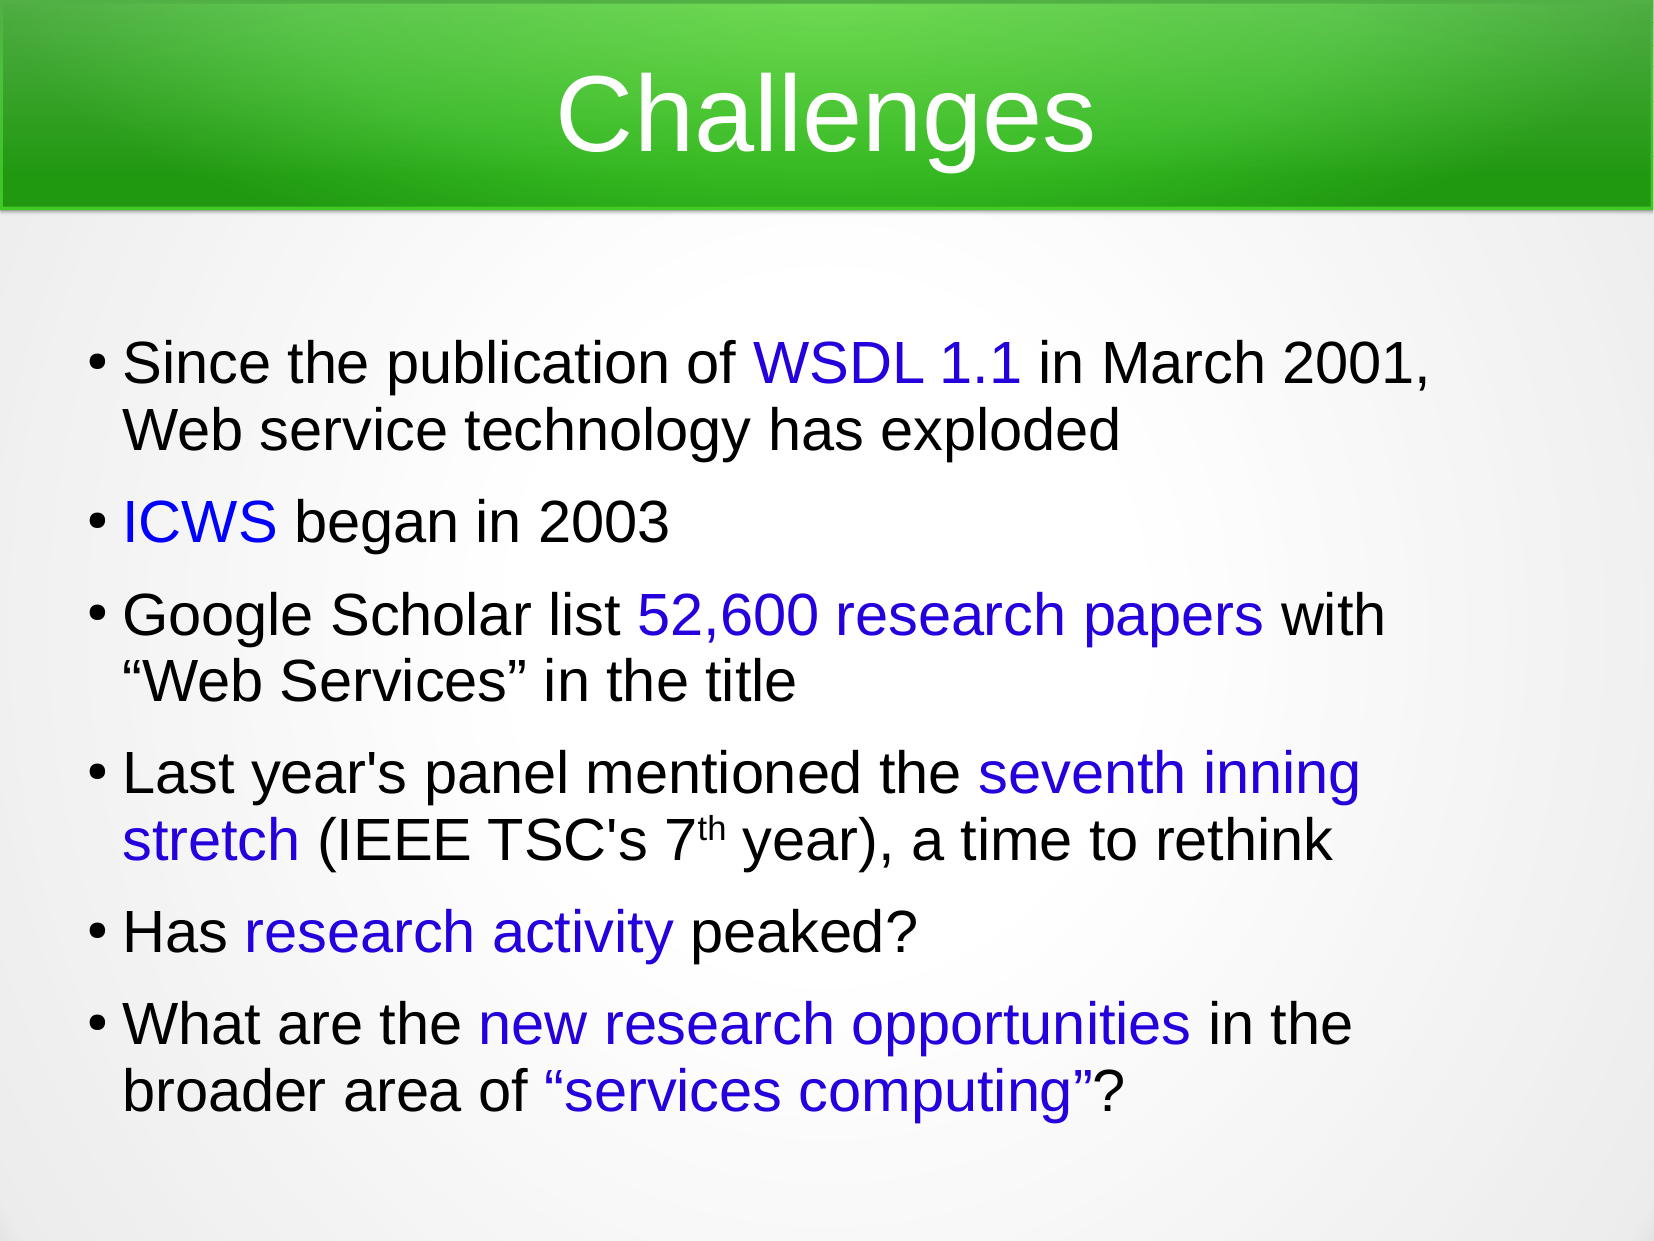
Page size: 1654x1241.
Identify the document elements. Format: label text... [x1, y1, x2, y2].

title Challenges [82, 49, 1571, 179]
list Since the publication of WSDL 1.1 in March 2001, Web service technology has exploded ICWS began in 2003 Google Scholar list 52,600 research papers with “Web Services” in the title Last year's panel mentioned the seventh inning stretch (IEEE TSC's 7th year), a time to rethink Has research activity peaked? What are the new research opportunities in the broader area of “services computing”? [75, 330, 1531, 1126]
